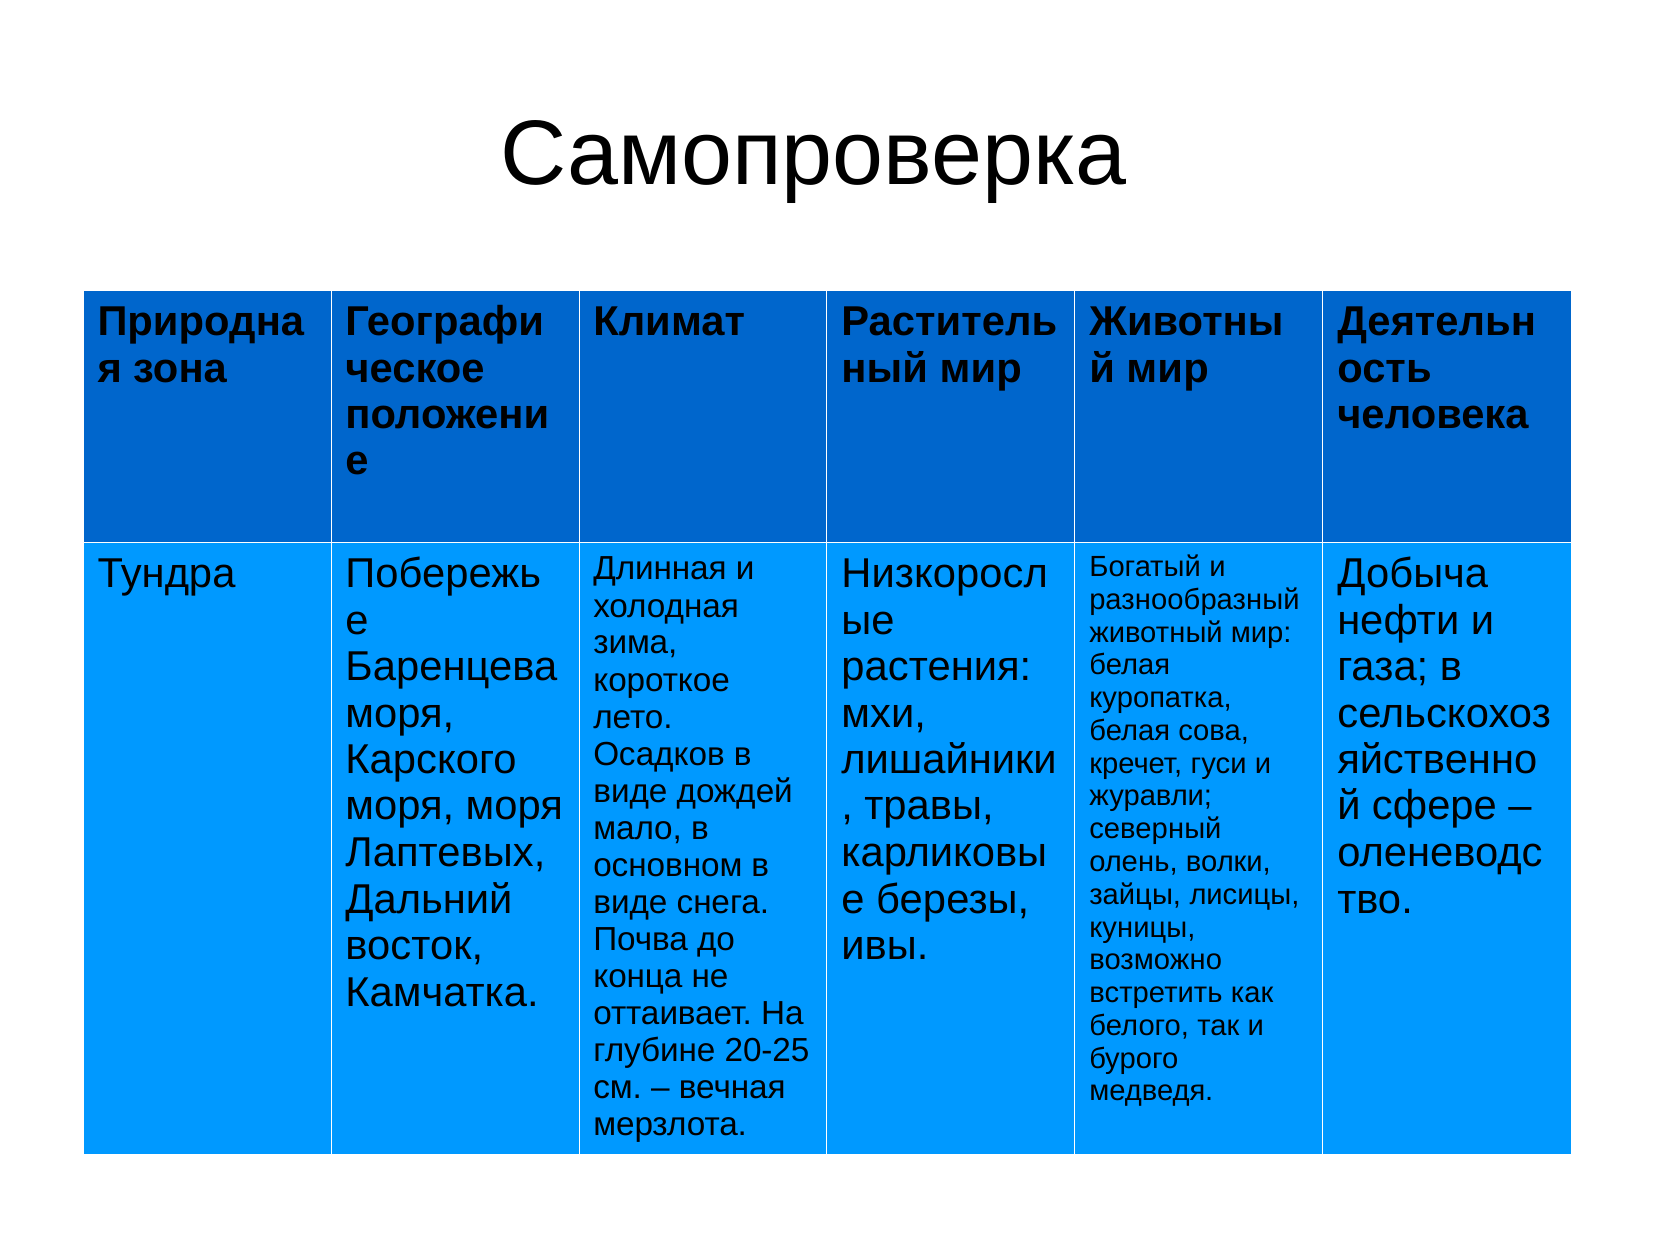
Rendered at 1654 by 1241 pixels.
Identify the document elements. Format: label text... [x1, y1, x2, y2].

table_cell Побережье Баренцева моря, Карского моря, моря Лаптевых, Дальний восток, Камчатка. [332, 543, 579, 1154]
table_cell Низкорослые растения: мхи, лишайники, травы, карликовые березы, ивы. [827, 543, 1074, 1154]
table_header Деятельность человека [1323, 291, 1571, 542]
table_cell Длинная и холодная зима, короткое лето. Осадков в виде дождей мало, в основном в виде снега. Почва до конца не оттаивает. На глубине 20-25 см. – вечная мерзлота. [580, 543, 826, 1154]
table_header Природная зона [84, 291, 331, 542]
table_header Климат [580, 291, 826, 542]
table_header Животный мир [1075, 291, 1322, 542]
table_header Растительный мир [827, 291, 1074, 542]
table_cell Добыча нефти и газа; в сельскохозяйственной сфере – оленеводство. [1323, 543, 1571, 1154]
table_cell Богатый и разнообразный животный мир: белая куропатка, белая сова, кречет, гуси и журавли; северный олень, волки, зайцы, лисицы, куницы, возможно встретить как белого, так и бурого медведя. [1075, 543, 1322, 1154]
table_cell Тундра [84, 543, 331, 1154]
table_header Географическое положение [332, 291, 579, 542]
title Самопроверка [82, 49, 1571, 257]
